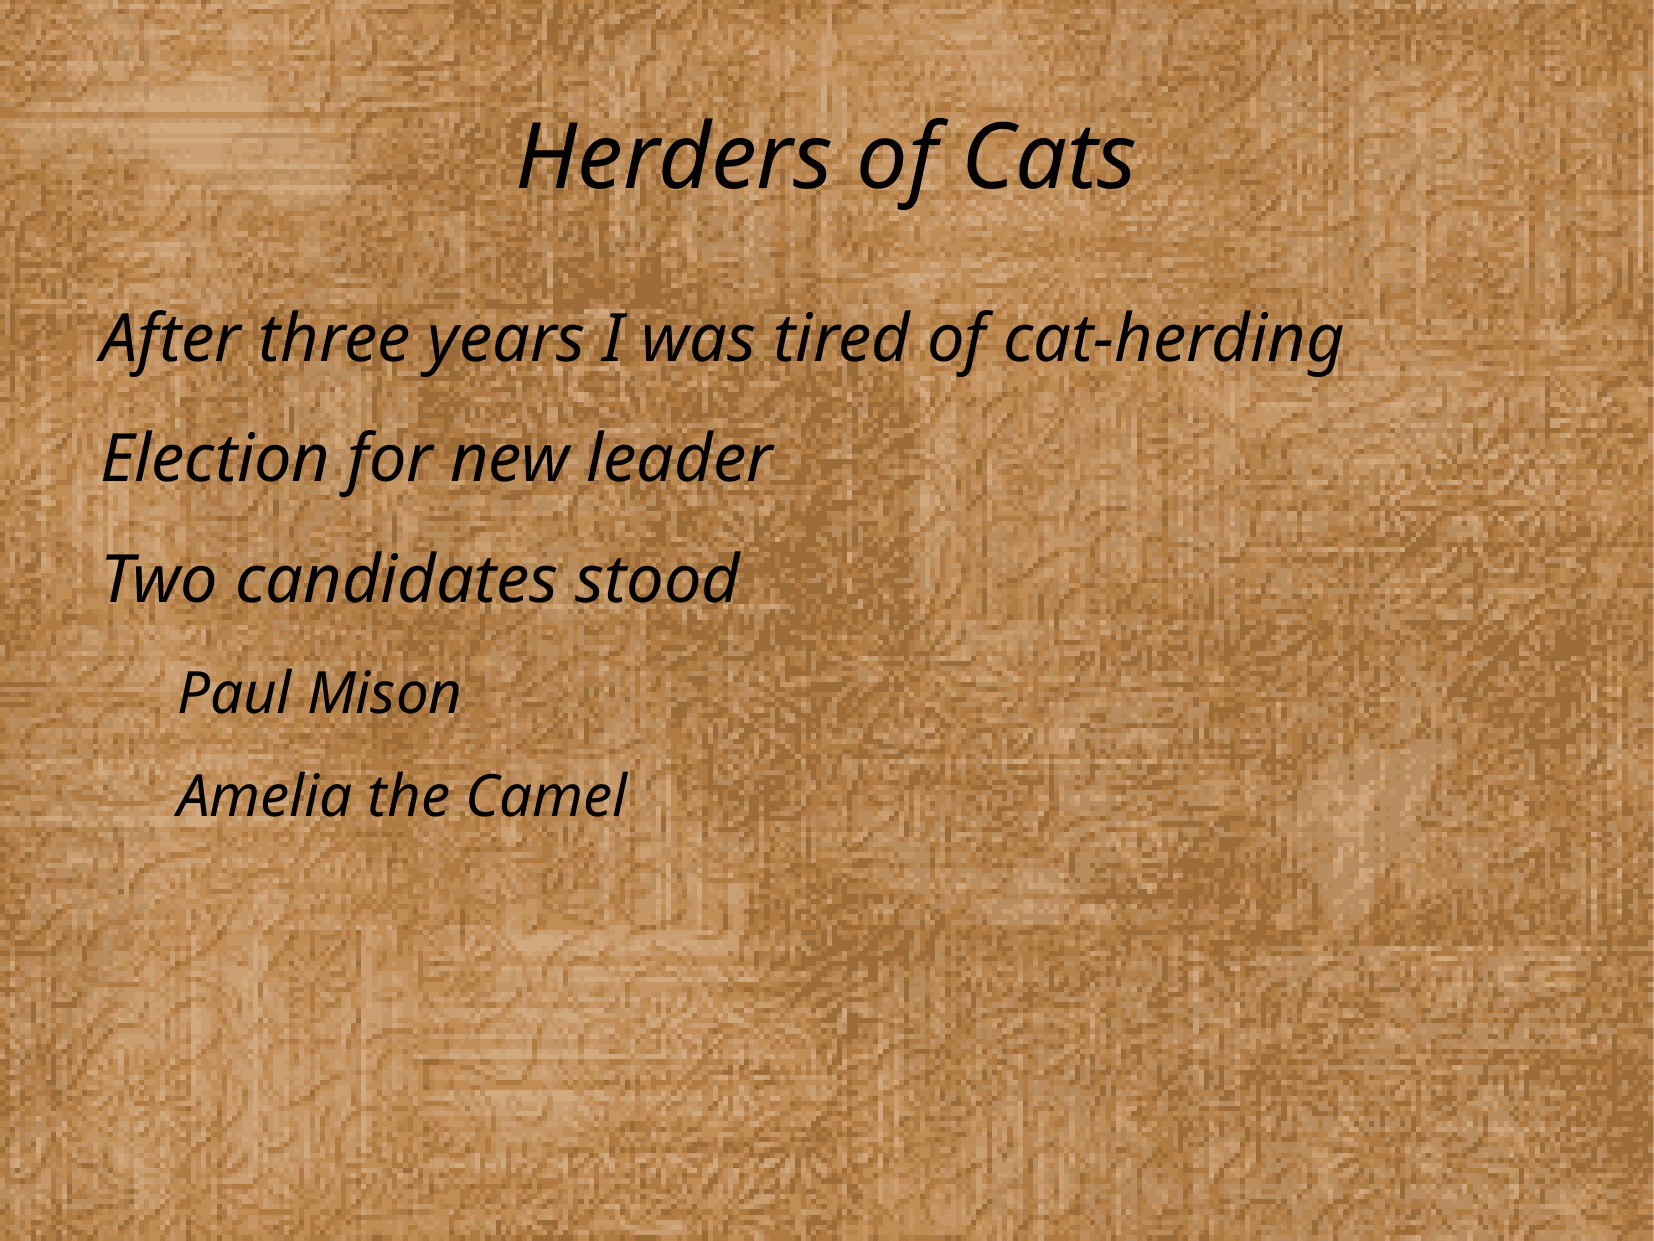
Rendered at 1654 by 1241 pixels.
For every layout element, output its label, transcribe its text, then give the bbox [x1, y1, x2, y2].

picture [0, 0, 1654, 1241]
list After three years I was tired of cat-herding Election for new leader Two candidates stood Paul Mison Amelia the Camel [82, 290, 1571, 1094]
title Herders of Cats [82, 49, 1571, 257]
